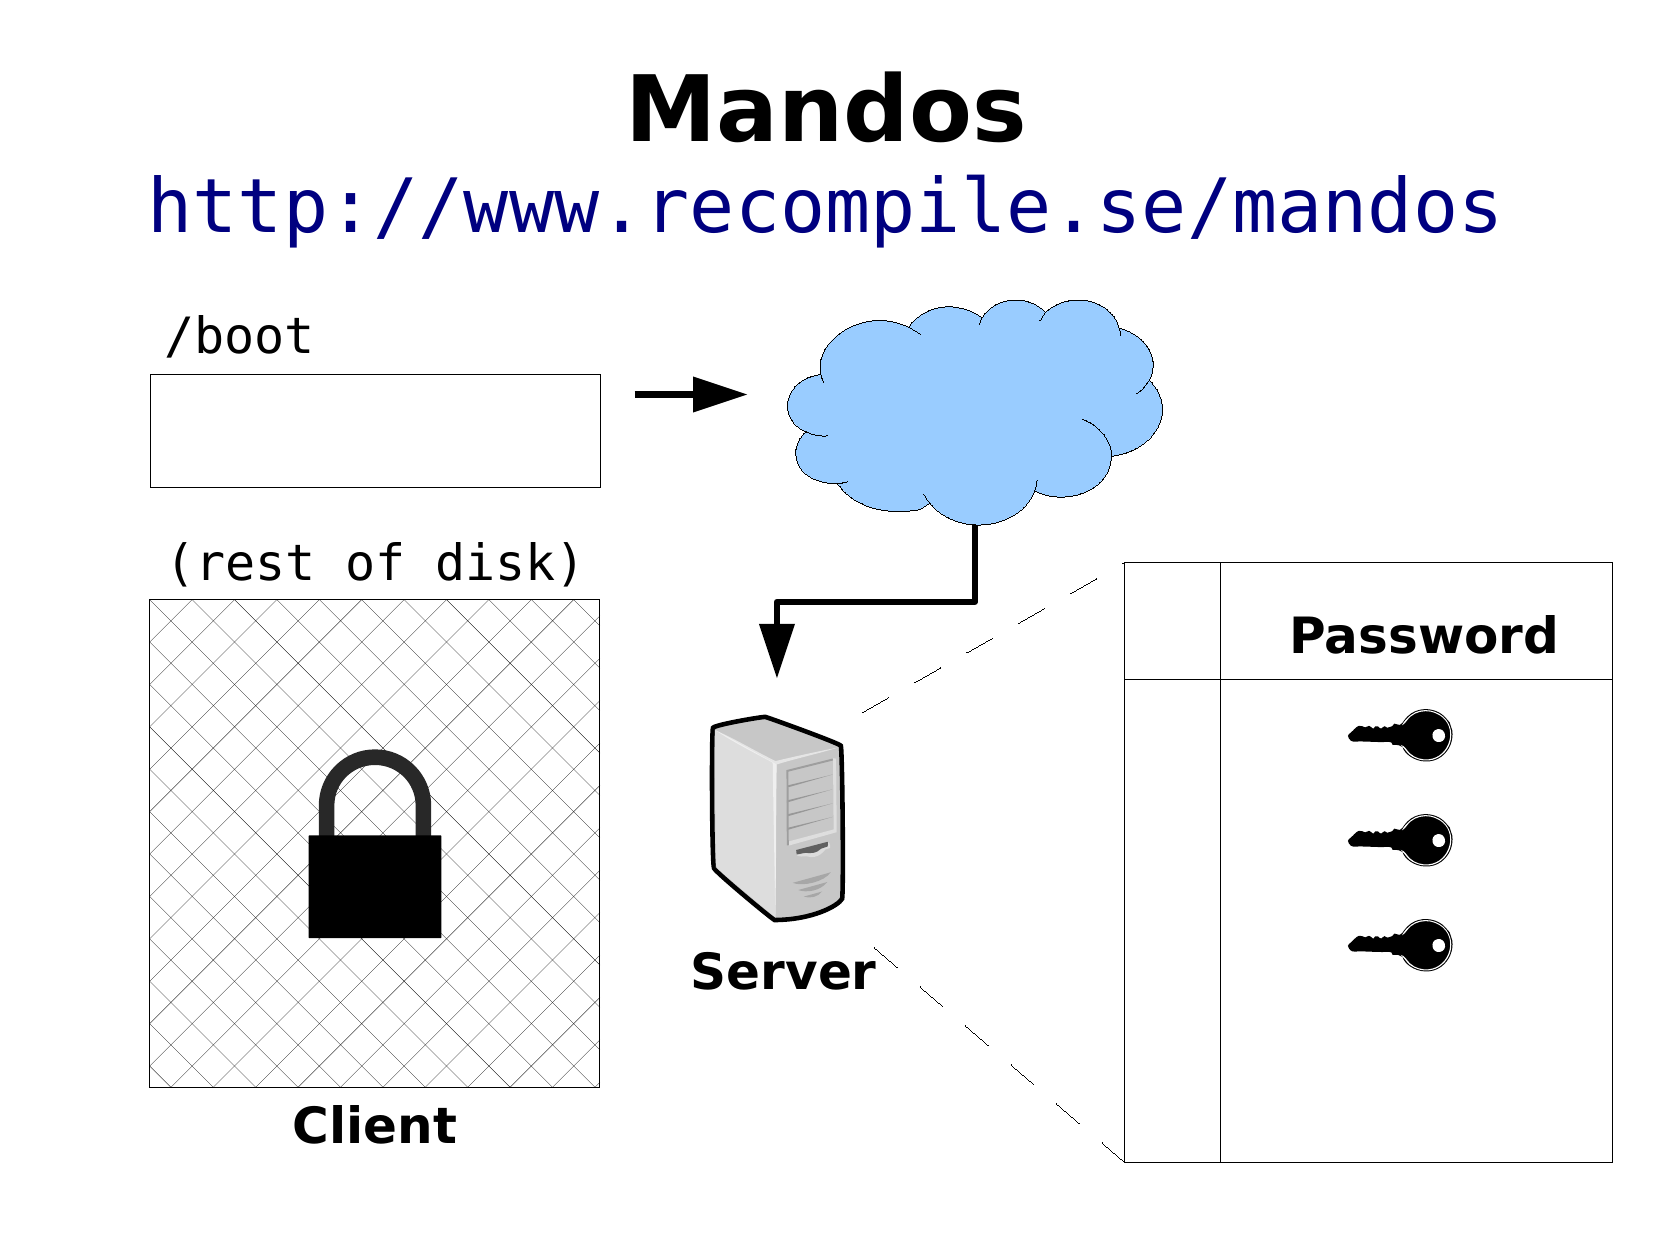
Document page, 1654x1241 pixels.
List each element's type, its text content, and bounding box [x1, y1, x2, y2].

text_box [149, 599, 600, 1088]
text_box (rest of disk) [150, 526, 600, 638]
text_box Server [676, 935, 892, 1009]
text_box [787, 300, 1163, 526]
picture [257, 726, 493, 961]
picture [672, 678, 882, 974]
picture [1312, 900, 1497, 998]
text_box Client [277, 1089, 473, 1163]
picture [1312, 795, 1497, 893]
text_box /boot [150, 300, 330, 374]
picture [1312, 690, 1497, 788]
text_box [1124, 562, 1613, 1163]
title Mandos http://www.recompile.se/mandos [82, 49, 1571, 257]
text_box [150, 374, 601, 488]
text_box Password [1275, 600, 1575, 674]
